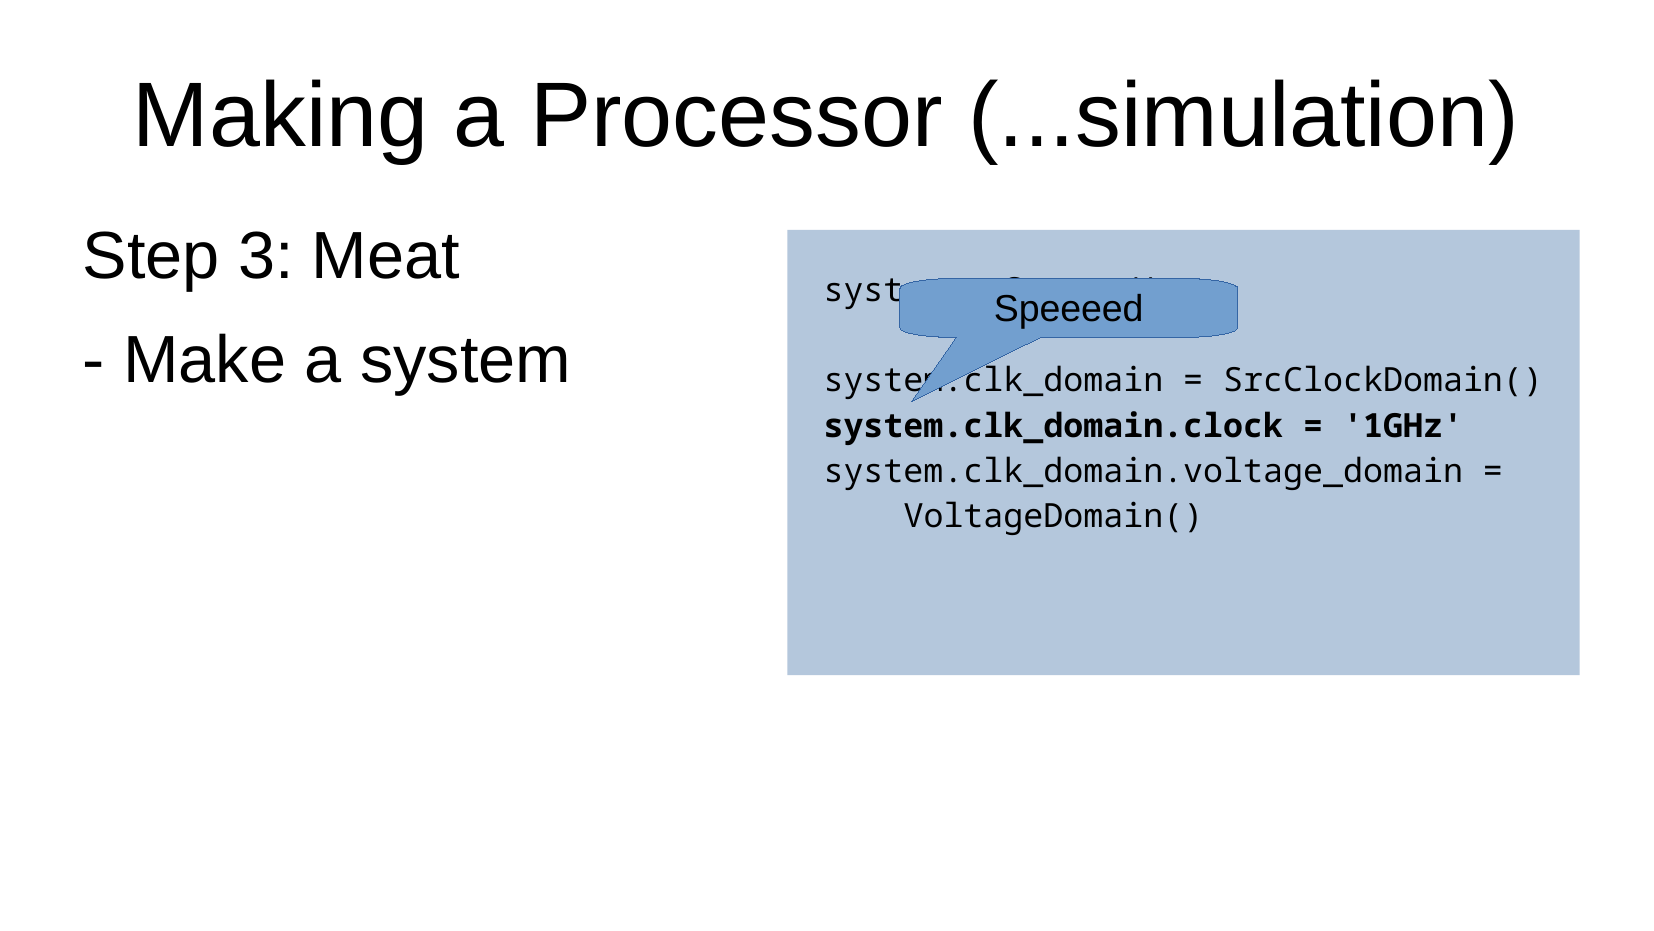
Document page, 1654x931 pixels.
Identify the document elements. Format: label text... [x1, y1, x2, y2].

text_box Speeeed [899, 278, 1238, 402]
title Making a Processor (...simulation) [82, 37, 1571, 193]
list Step 3: Meat - Make a system [82, 217, 809, 451]
text_box system = System() system.clk_domain = SrcClockDomain() system.clk_domain.clock = '1GHz' system.clk_domain.voltage_domain = VoltageDomain() [787, 229, 1580, 676]
